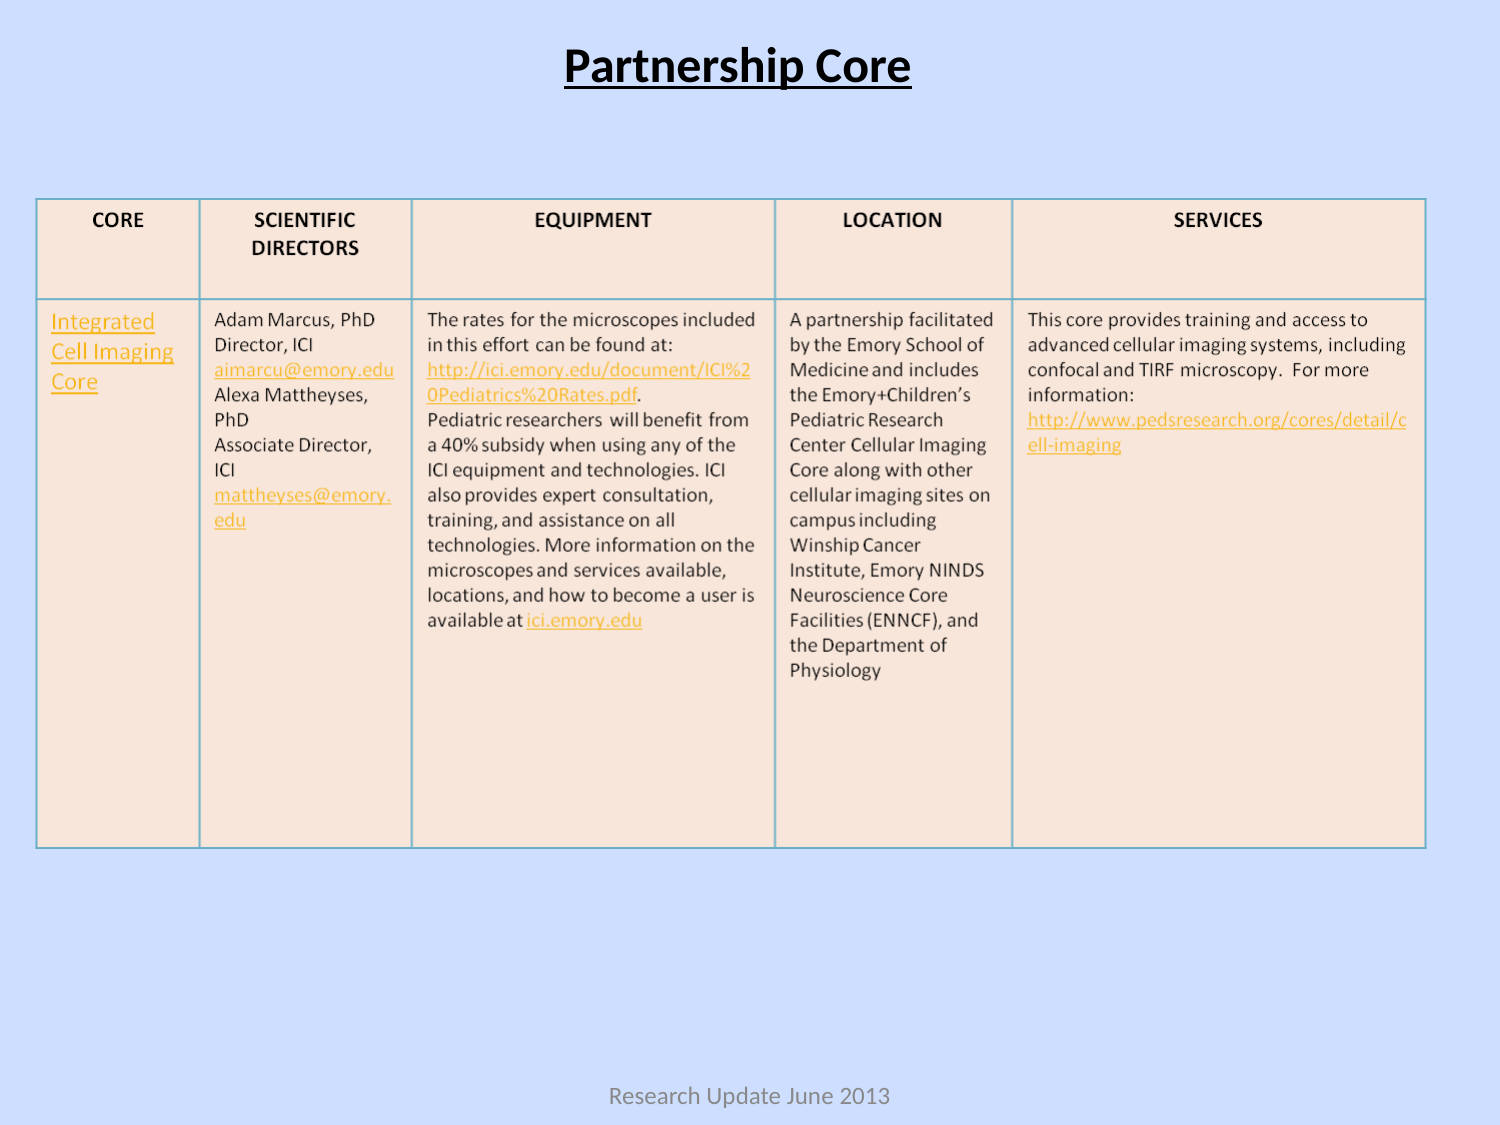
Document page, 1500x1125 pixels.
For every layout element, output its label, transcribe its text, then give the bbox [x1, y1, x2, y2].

text_box Research Update June 2013 [512, 1065, 988, 1125]
picture [25, 187, 1437, 860]
text_box Partnership Core [37, 24, 1450, 138]
